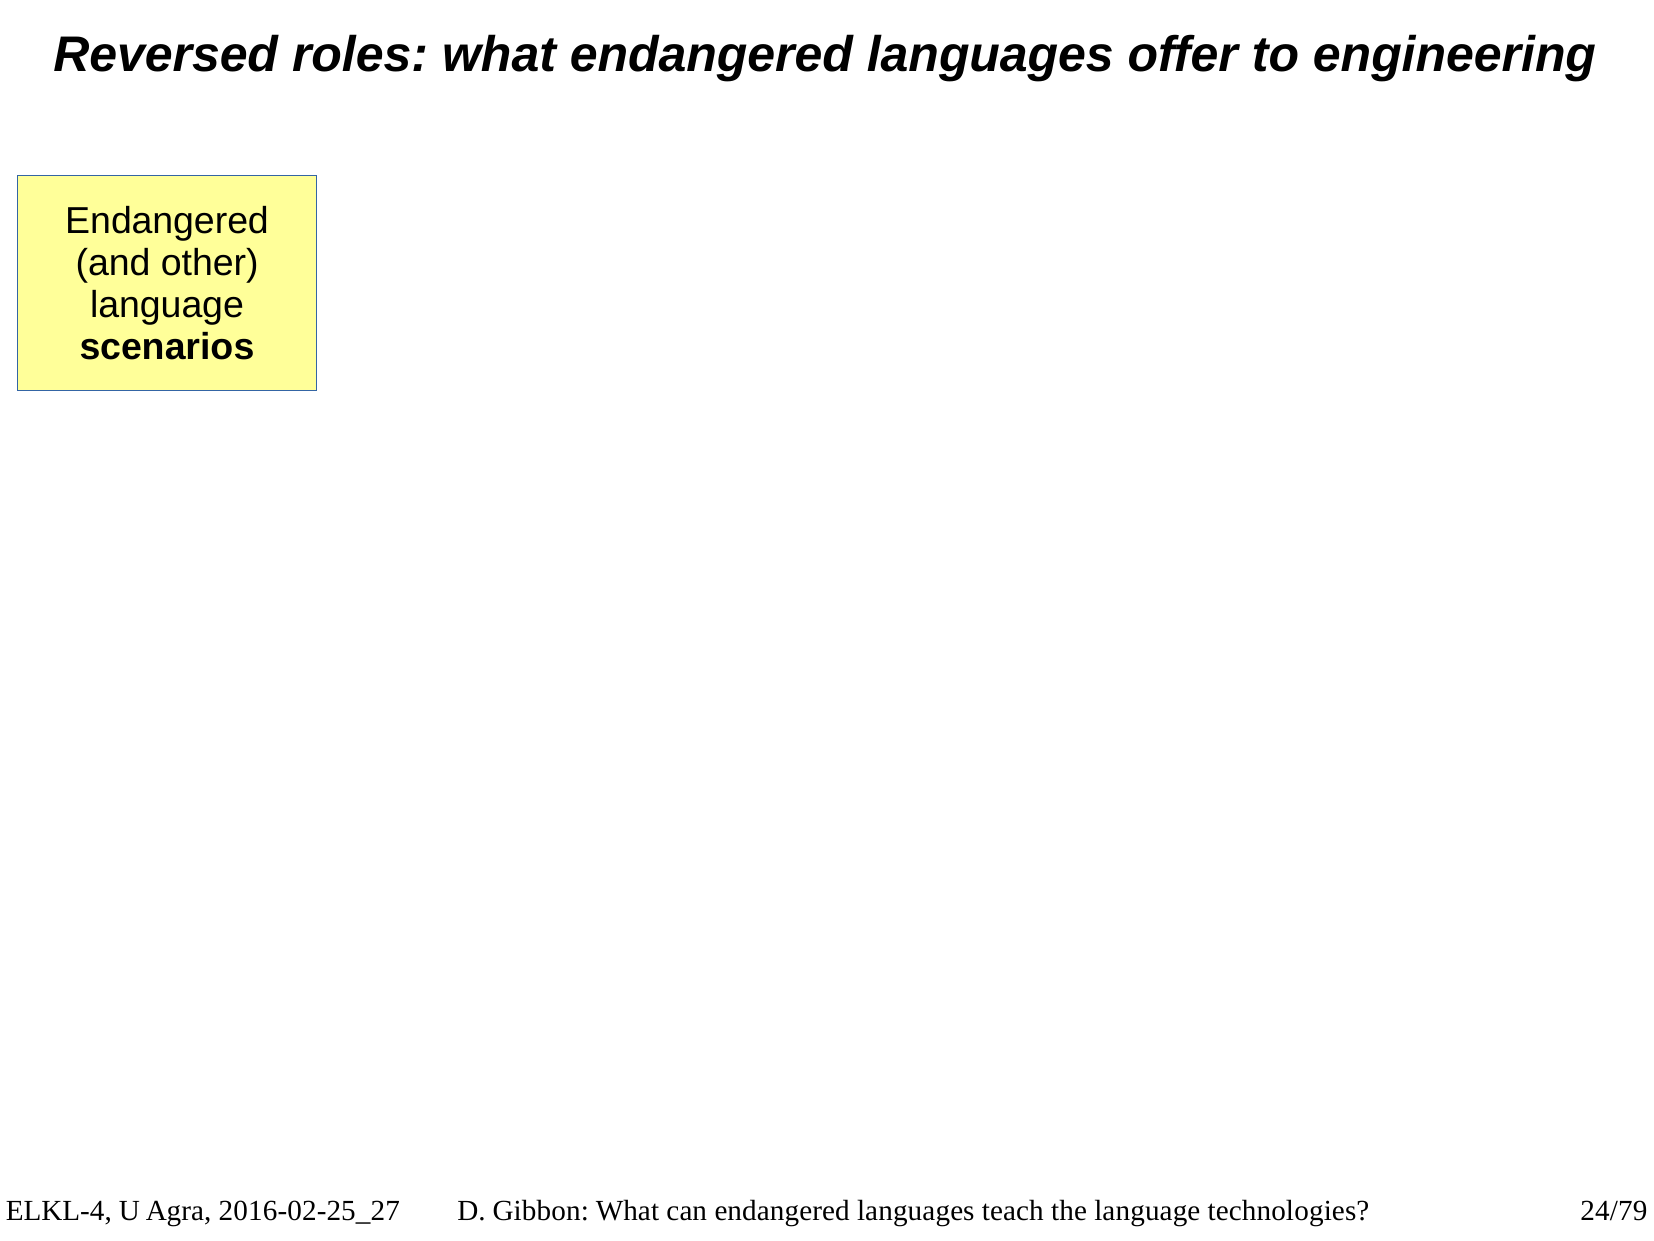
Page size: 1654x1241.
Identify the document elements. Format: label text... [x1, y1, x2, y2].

text_box Endangered (and other) language scenarios [17, 175, 317, 391]
title Reversed roles: what endangered languages offer to engineering [0, 2, 1654, 106]
